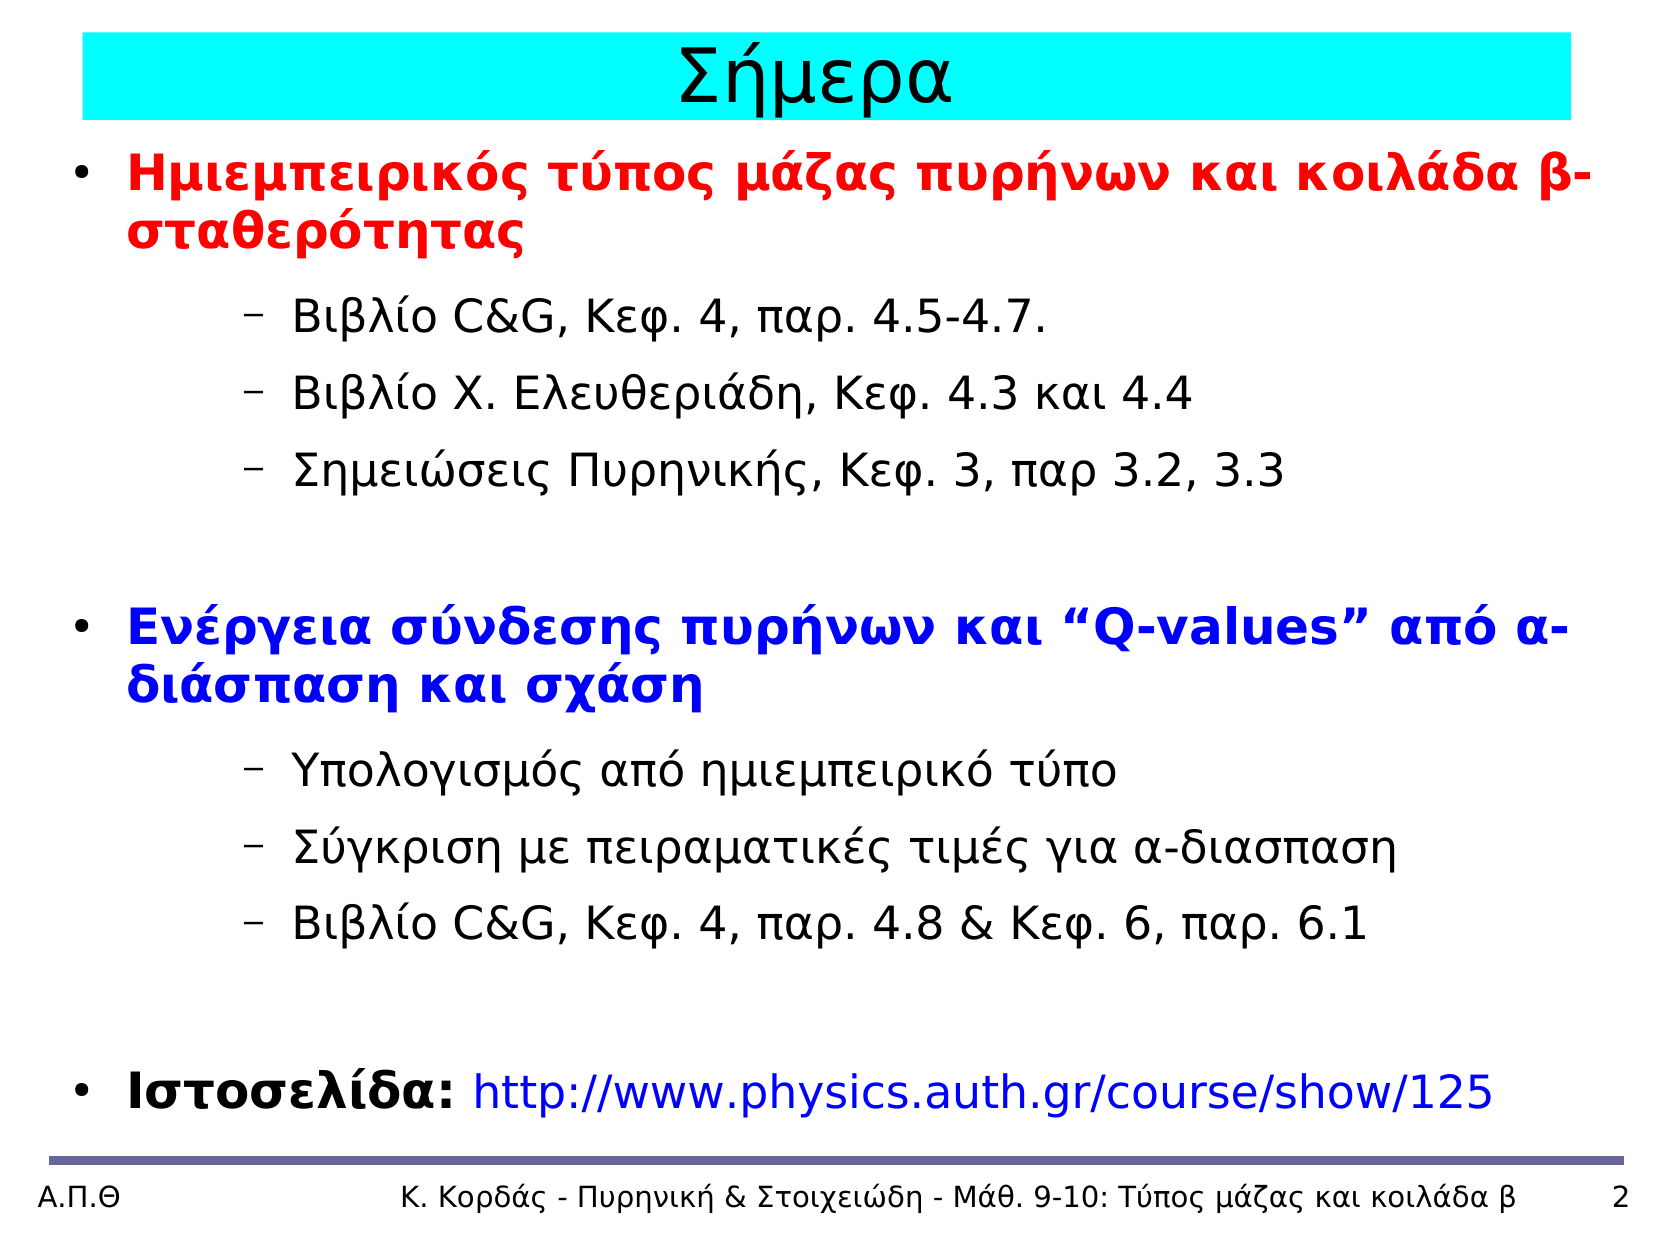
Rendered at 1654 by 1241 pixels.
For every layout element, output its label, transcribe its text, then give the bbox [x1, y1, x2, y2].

list Ημιεμπειρικός τύπος μάζας πυρήνων και κοιλάδα β-σταθερότητας Βιβλίο C&G, Κεφ. 4, παρ. 4.5-4.7. Βιβλίο Χ. Ελευθεριάδη, Κεφ. 4.3 και 4.4 Σημειώσεις Πυρηνικής, Κεφ. 3, παρ 3.2, 3.3 Ενέργεια σύνδεσης πυρήνων και “Q-values” από α-διάσπαση και σχάση Υπολογισμός από ημιεμπειρικό τύπο Σύγκριση με πειραματικές τιμές για α-διασπαση Βιβλίο C&G, Κεφ. 4, παρ. 4.8 & Κεφ. 6, παρ. 6.1 Ιστοσελίδα: http://www.physics.auth.gr/course/show/125 [55, 144, 1631, 1124]
title Σήμερα [82, 32, 1571, 120]
